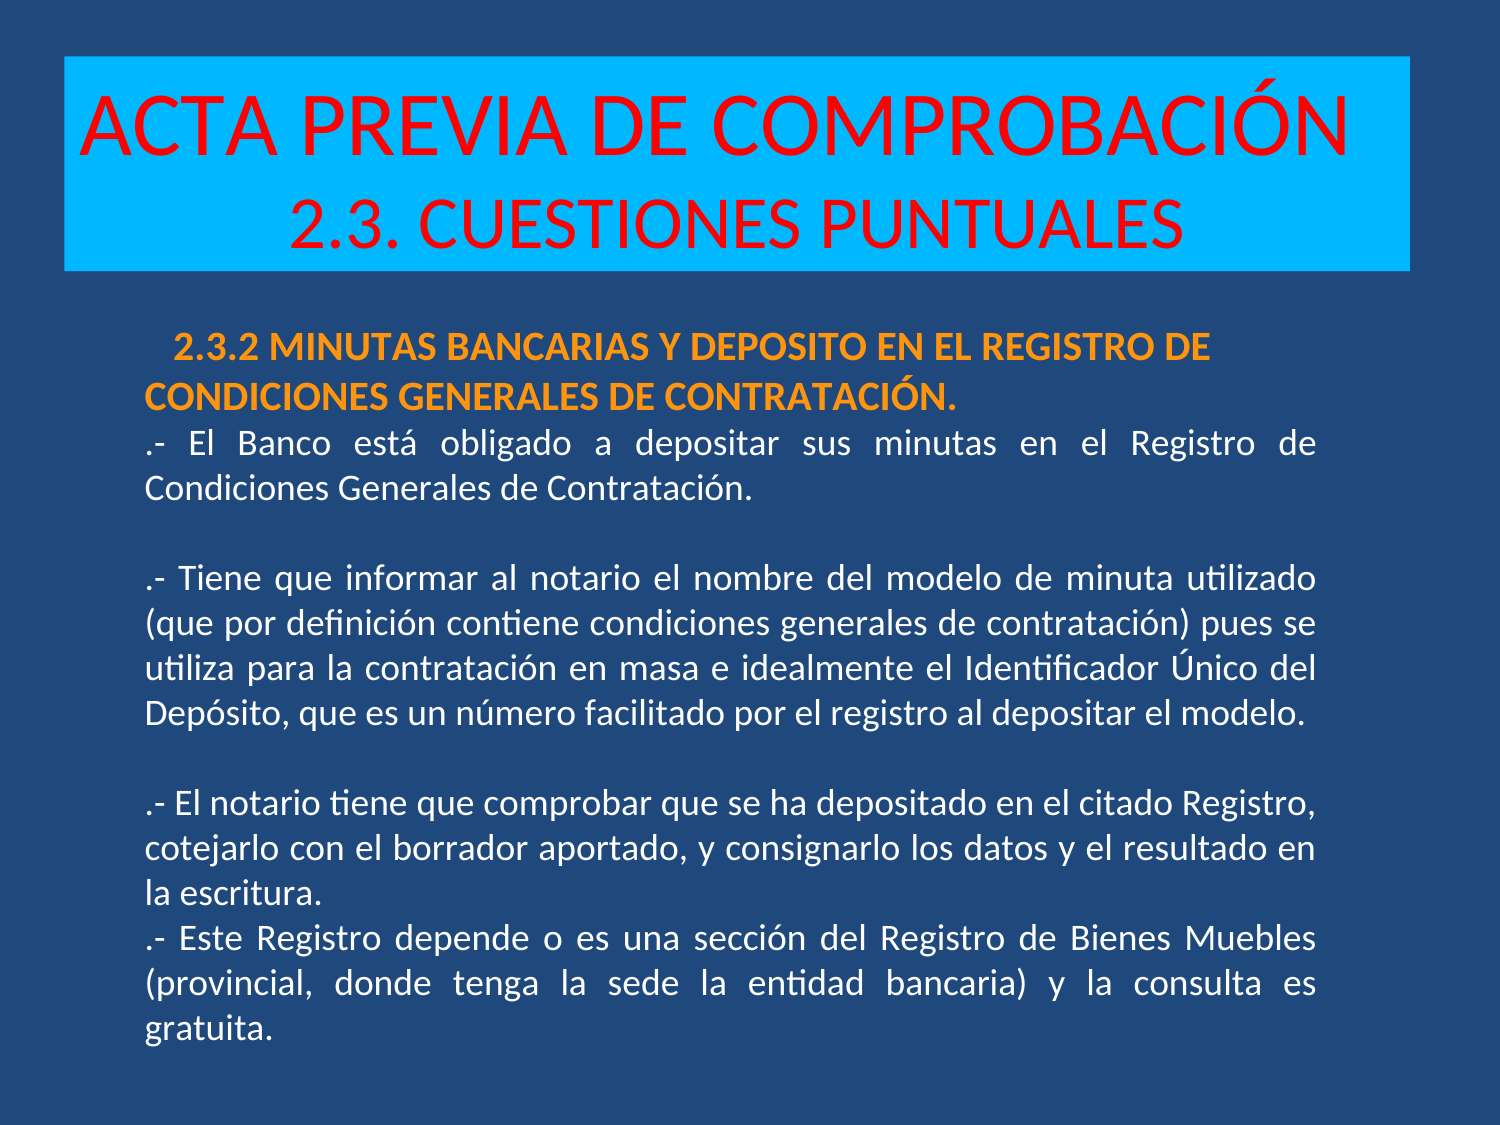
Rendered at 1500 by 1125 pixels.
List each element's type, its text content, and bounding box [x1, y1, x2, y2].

text_box ACTA PREVIA DE COMPROBACIÓN 2.3. CUESTIONES PUNTUALES [64, 56, 1410, 272]
text_box 2.3.2 MINUTAS BANCARIAS Y DEPOSITO EN EL REGISTRO DE CONDICIONES GENERALES DE CONTRATACIÓN. .- El Banco está obligado a depositar sus minutas en el Registro de Condiciones Generales de Contratación. .- Tiene que informar al notario el nombre del modelo de minuta utilizado (que por definición contiene condiciones generales de contratación) pues se utiliza para la contratación en masa e idealmente el Identificador Único del Depósito, que es un número facilitado por el registro al depositar el modelo. .- El notario tiene que comprobar que se ha depositado en el citado Registro, cotejarlo con el borrador aportado, y consignarlo los datos y el resultado en la escritura. .- Este Registro depende o es una sección del Registro de Bienes Muebles (provincial, donde tenga la sede la entidad bancaria) y la consulta es gratuita. [129, 310, 1333, 966]
